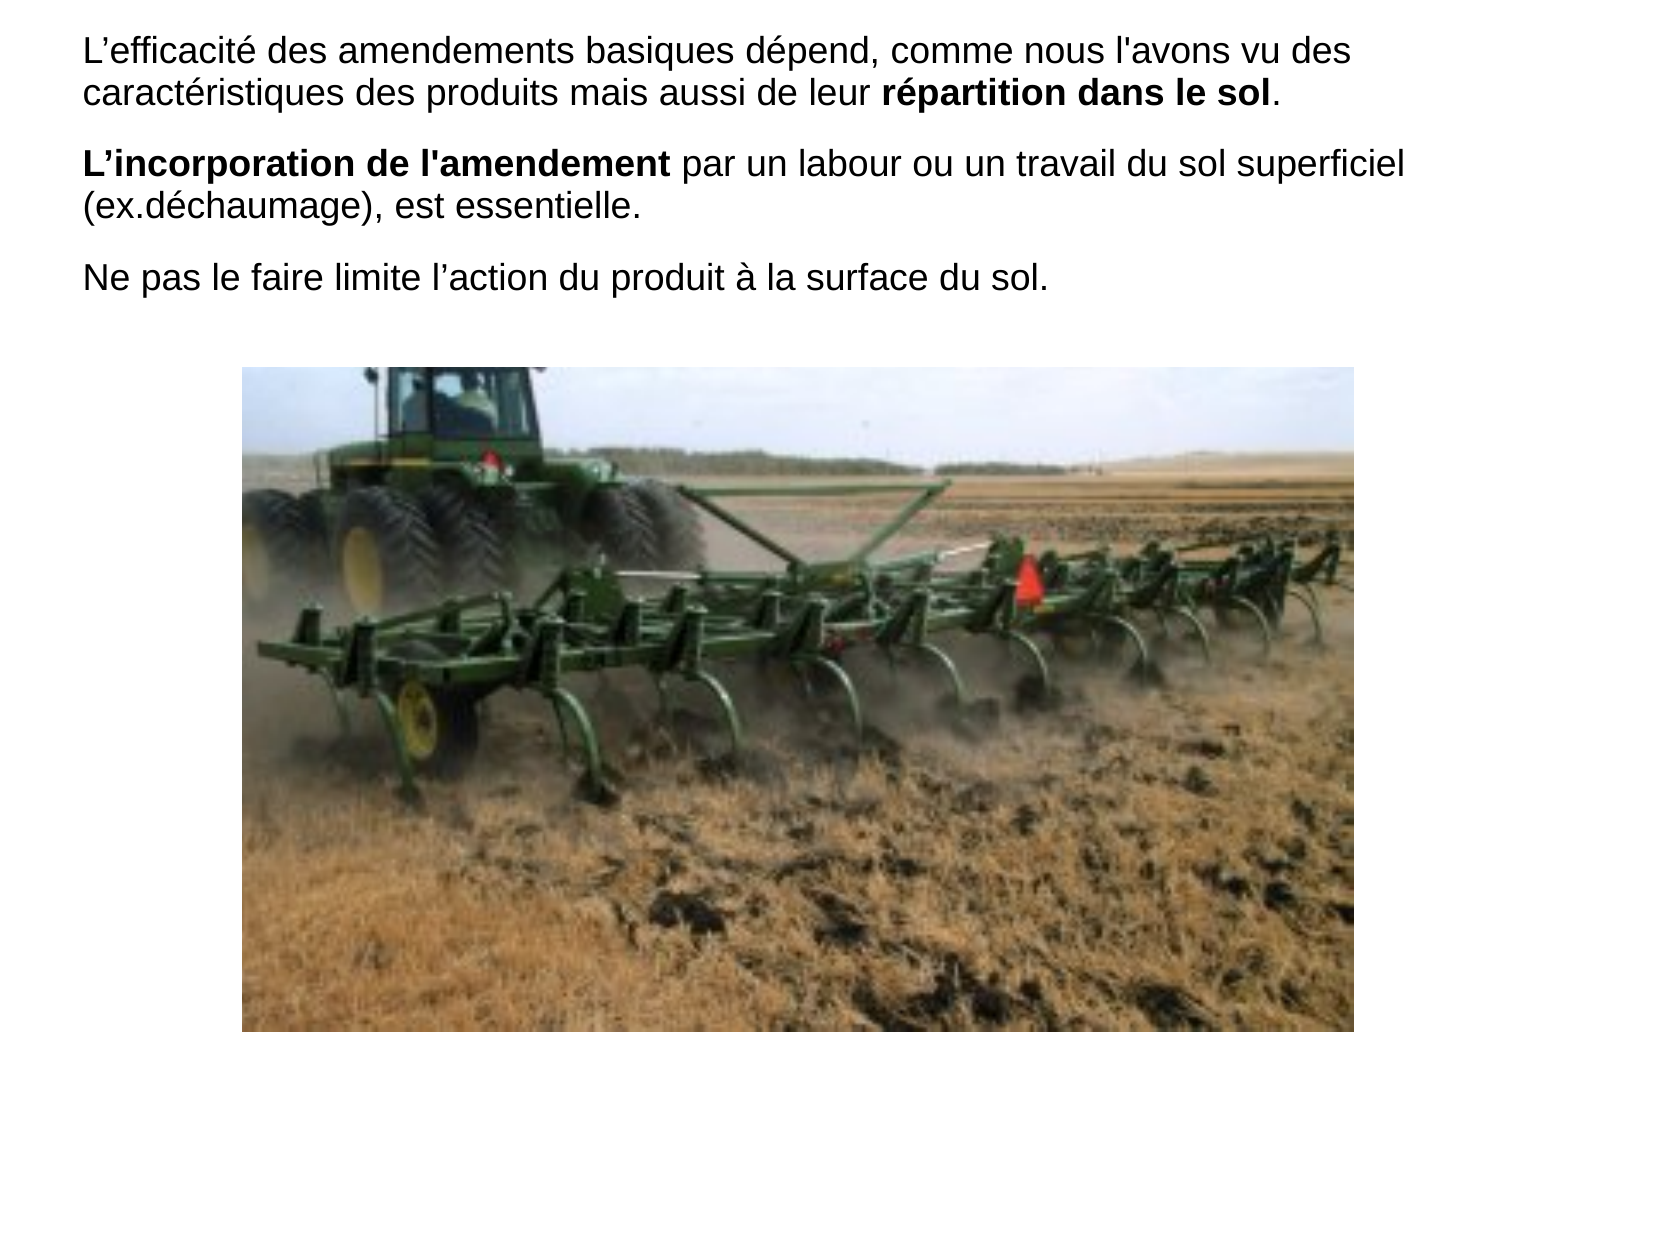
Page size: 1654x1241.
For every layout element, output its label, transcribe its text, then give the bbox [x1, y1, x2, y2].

list L’efficacité des amendements basiques dépend, comme nous l'avons vu des caractéristiques des produits mais aussi de leur répartition dans le sol. L’incorporation de l'amendement par un labour ou un travail du sol superficiel (ex.déchaumage), est essentielle. Ne pas le faire limite l’action du produit à la surface du sol. [82, 29, 1538, 1010]
picture [242, 367, 1354, 1032]
